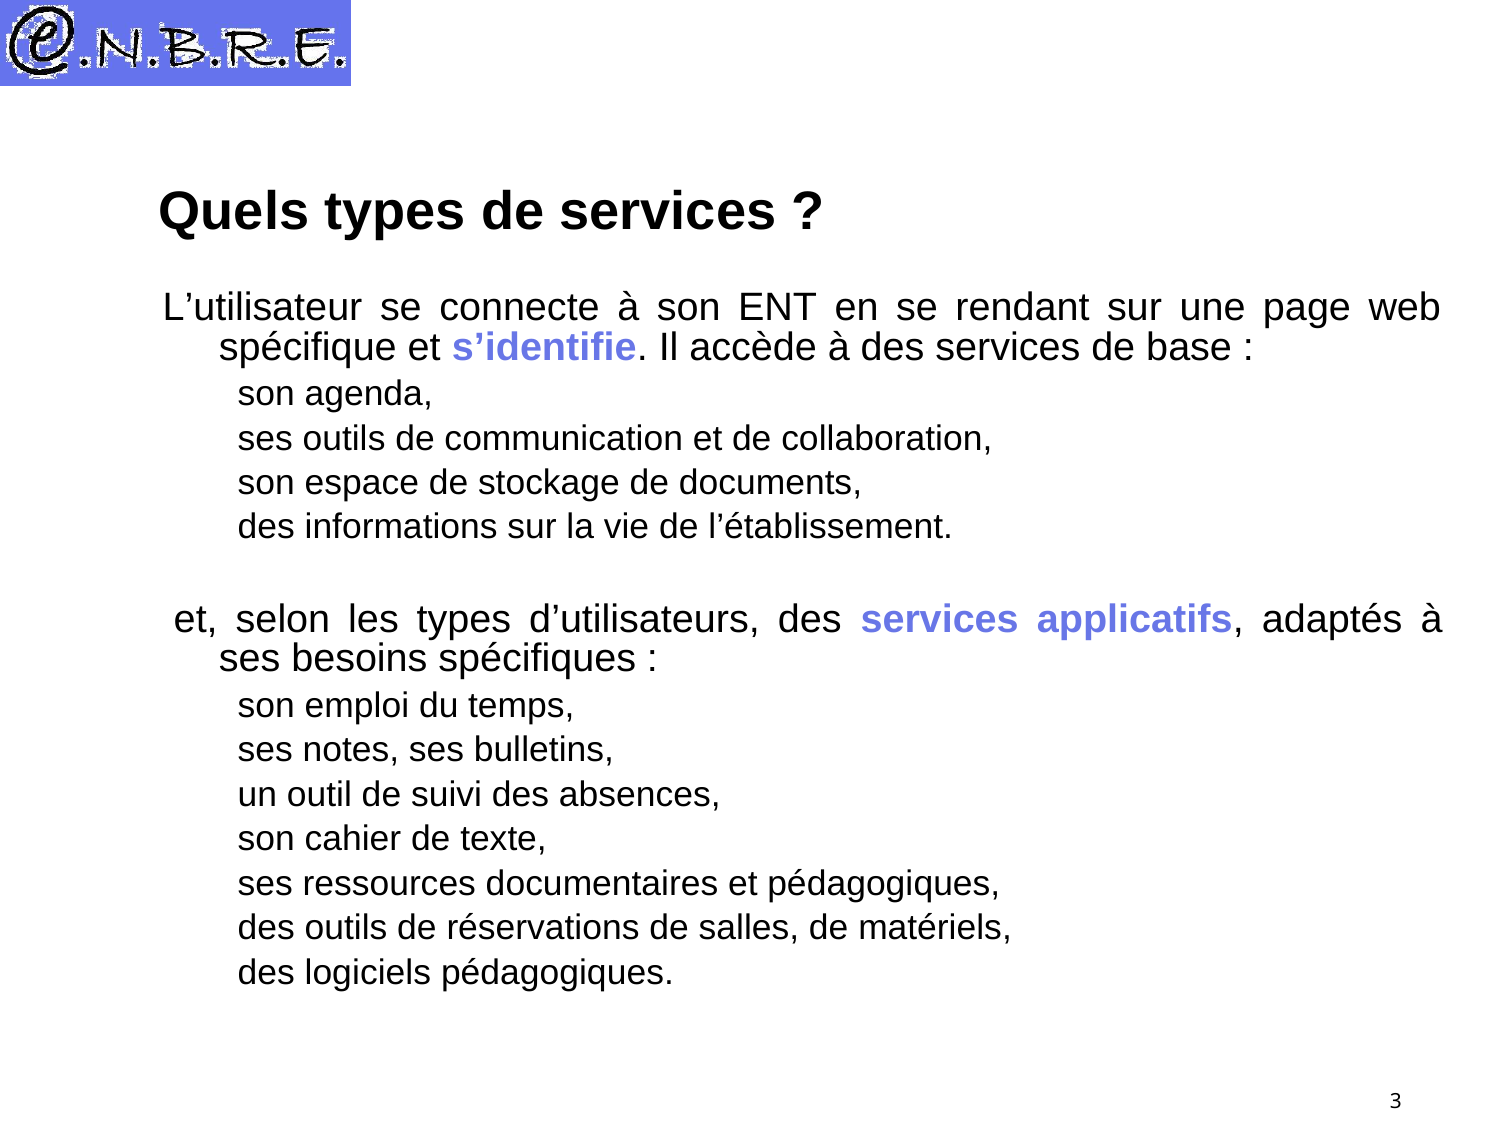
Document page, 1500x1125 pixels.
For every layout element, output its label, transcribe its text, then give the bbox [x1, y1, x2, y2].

list L’utilisateur se connecte à son ENT en se rendant sur une page web spécifique et s’identifie. Il accède à des services de base : son agenda, ses outils de communication et de collaboration, son espace de stockage de documents, des informations sur la vie de l’établissement. et, selon les types d’utilisateurs, des services applicatifs, adaptés à ses besoins spécifiques : son emploi du temps, ses notes, ses bulletins, un outil de suivi des absences, son cahier de texte, ses ressources documentaires et pédagogiques, des outils de réservations de salles, de matériels, des logiciels pédagogiques. [147, 281, 1458, 1045]
title Quels types de services ? [143, 116, 1461, 305]
picture [0, 0, 351, 86]
